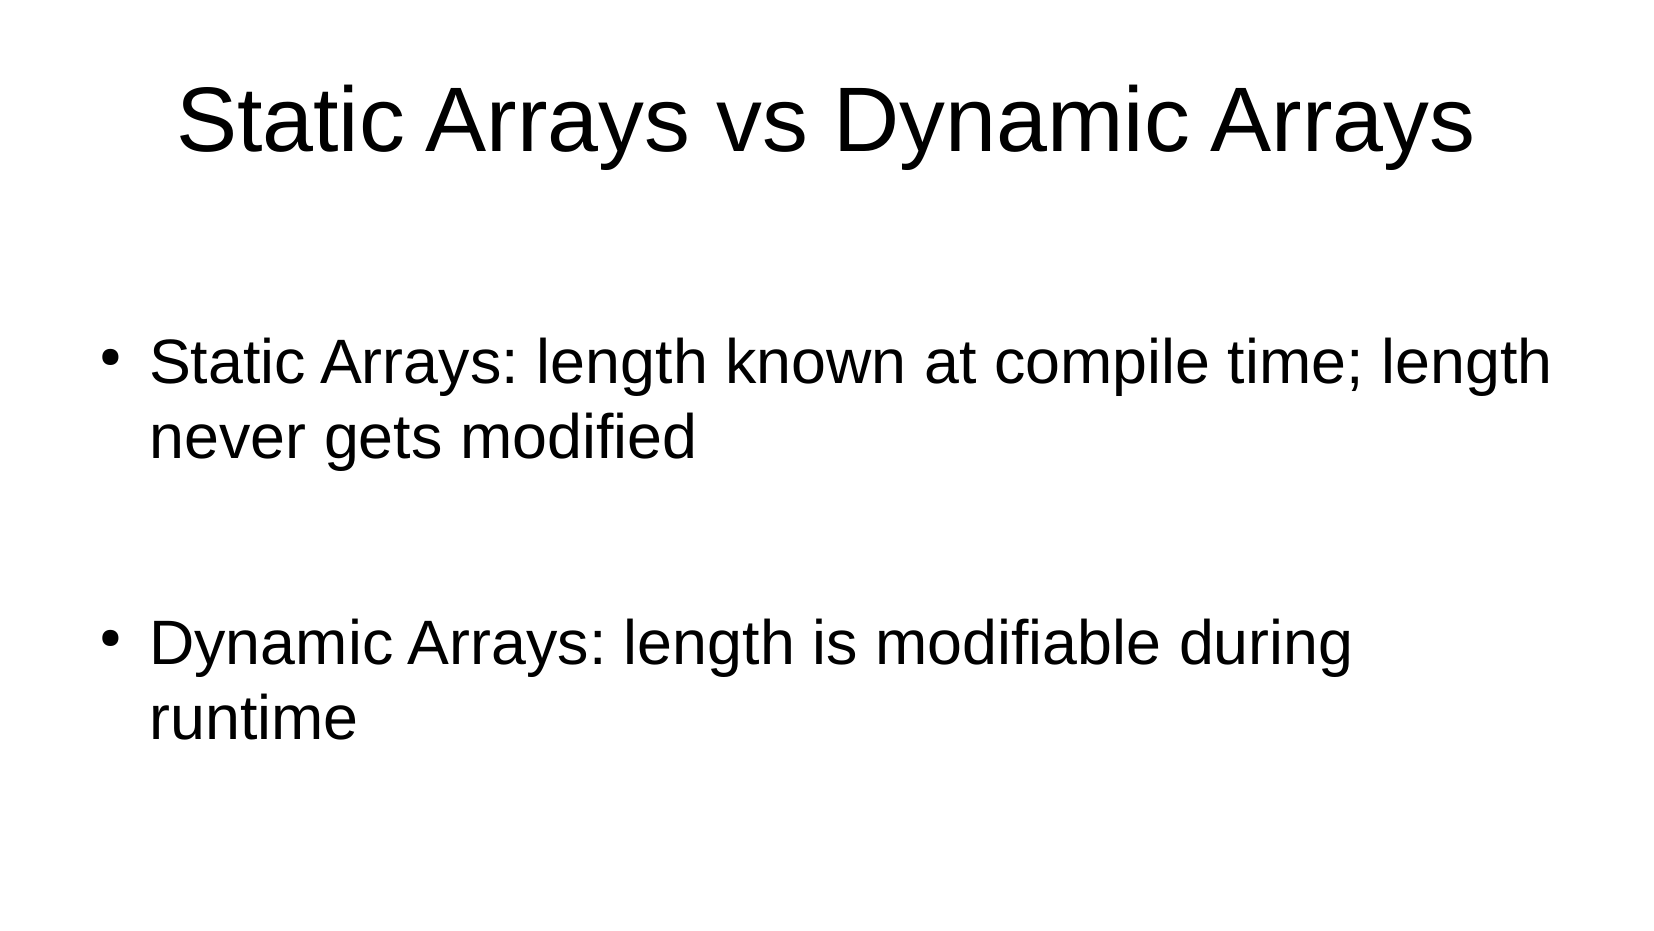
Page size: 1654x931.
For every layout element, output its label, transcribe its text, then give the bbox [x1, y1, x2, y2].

title Static Arrays vs Dynamic Arrays [82, 37, 1571, 193]
list Static Arrays: length known at compile time; length never gets modified Dynamic Arrays: length is modifiable during runtime [82, 217, 1571, 757]
